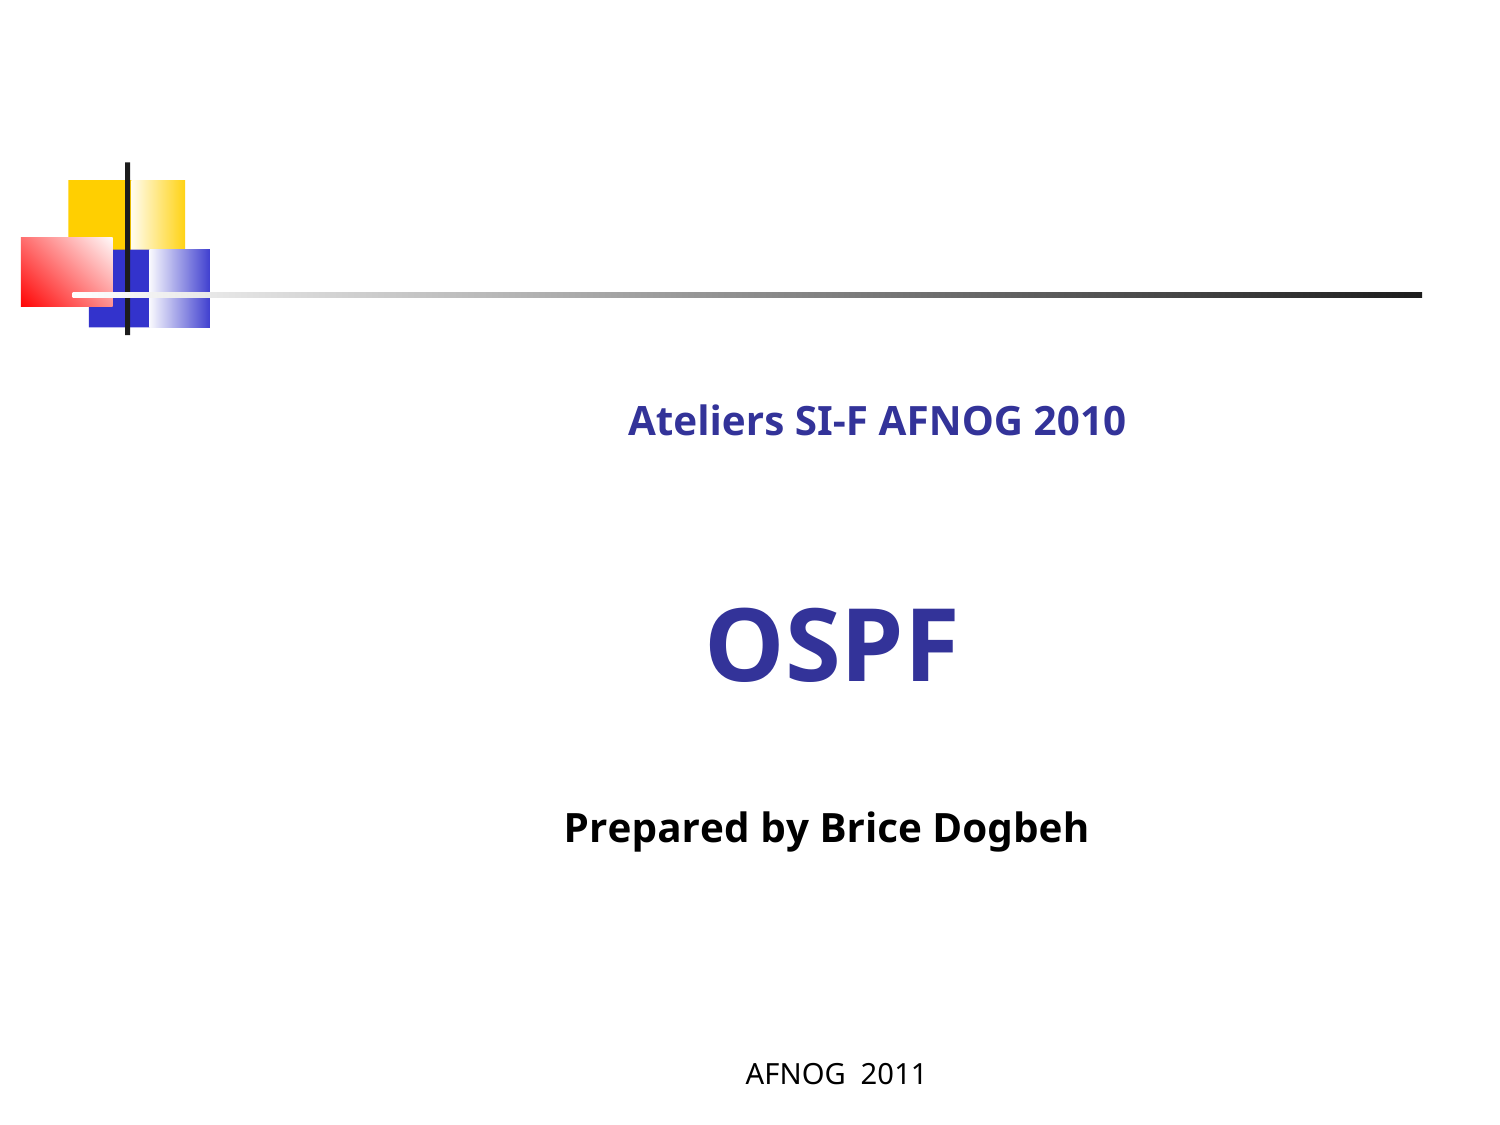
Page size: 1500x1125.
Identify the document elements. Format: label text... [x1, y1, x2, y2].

text_box AFNOG 2011 [599, 1024, 1074, 1099]
list Ateliers SI-F AFNOG 2010 OSPF Prepared by Brice Dogbeh [230, 220, 1435, 861]
